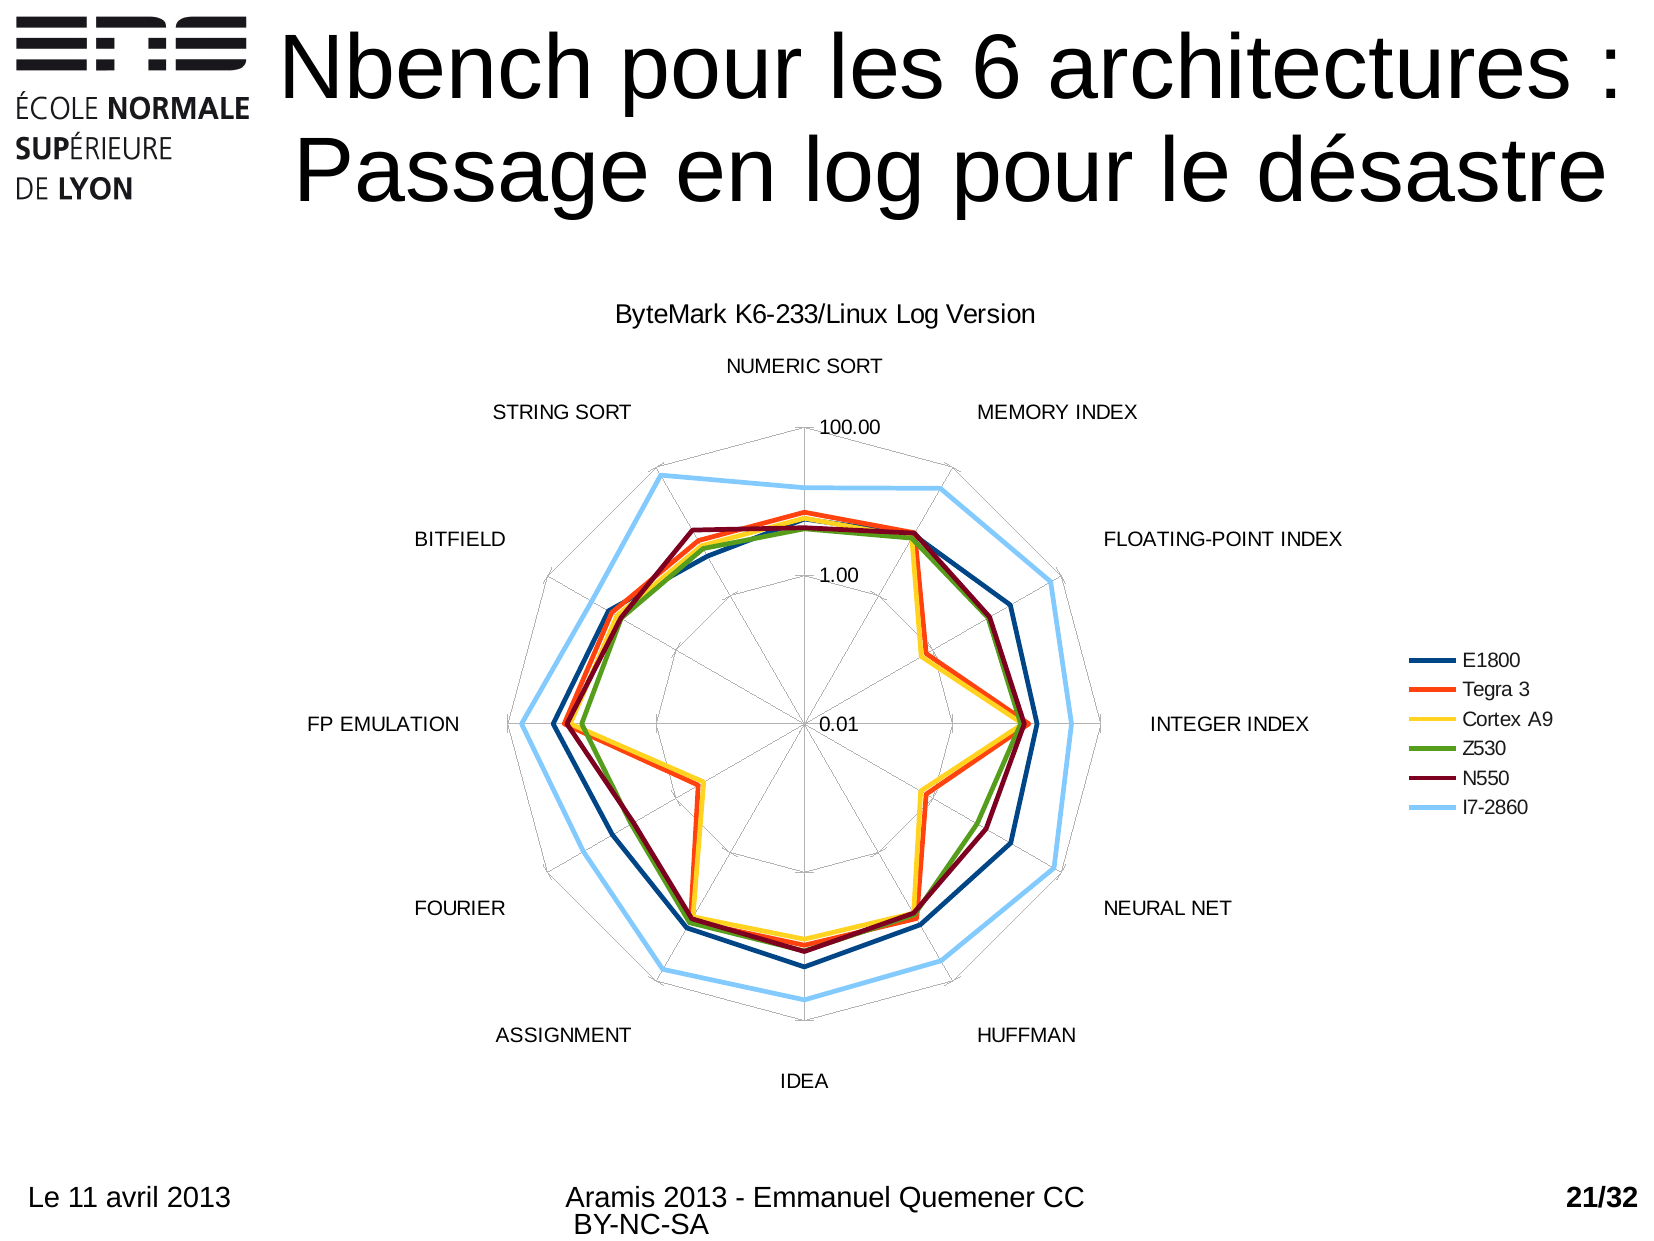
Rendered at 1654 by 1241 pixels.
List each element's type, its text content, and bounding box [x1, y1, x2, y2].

title Nbench pour les 6 architectures : Passage en log pour le désastre [250, 0, 1654, 237]
picture [0, 0, 250, 237]
chart [75, 266, 1576, 1111]
picture [1402, 642, 1561, 826]
